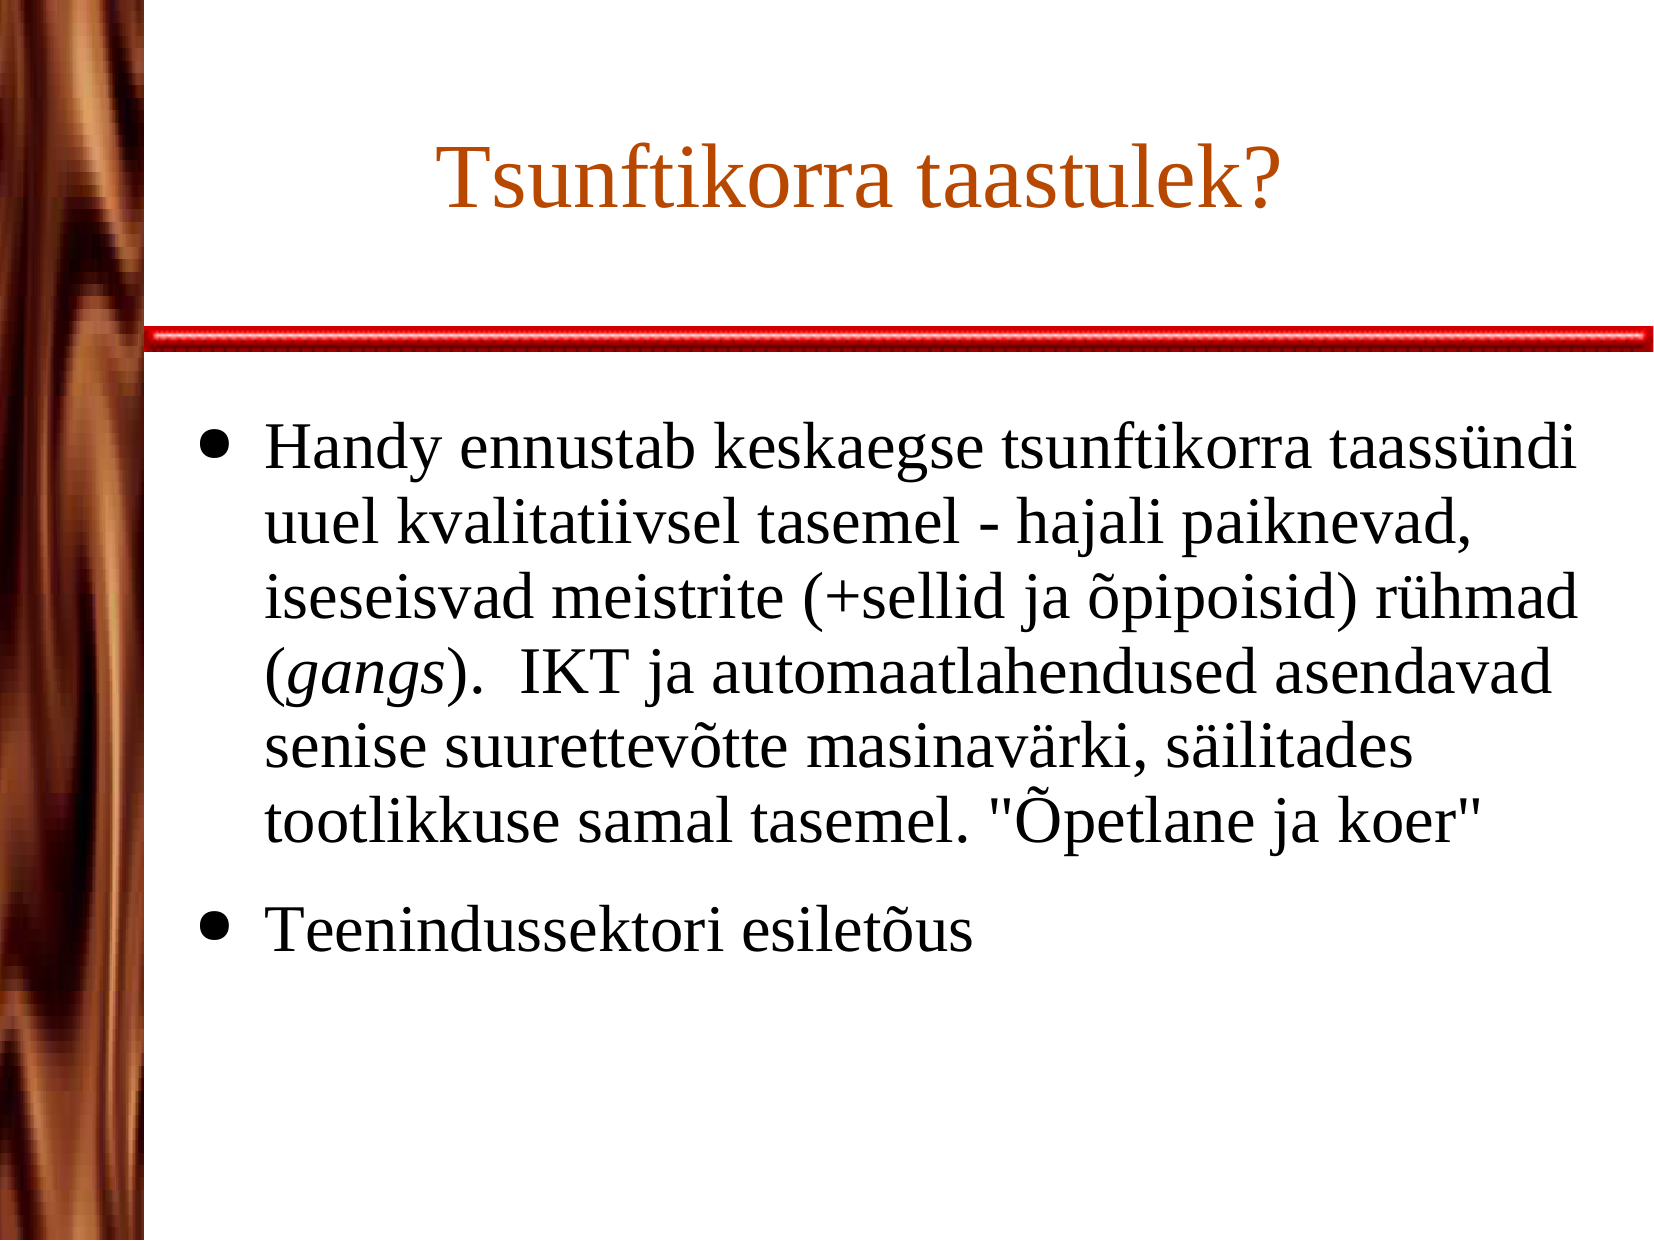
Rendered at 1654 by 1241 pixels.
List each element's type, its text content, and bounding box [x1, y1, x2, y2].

picture [0, 0, 1654, 1240]
list Handy ennustab keskaegse tsunftikorra taassündi uuel kvalitatiivsel tasemel - hajali paiknevad, iseseisvad meistrite (+sellid ja õpipoisid) rühmad (gangs). IKT ja automaatlahendused asendavad senise suurettevõtte masinavärki, säilitades tootlikkuse samal tasemel. "Õpetlane ja koer" Teenindussektori esiletõus [183, 408, 1595, 1190]
title Tsunftikorra taastulek? [154, 72, 1567, 279]
